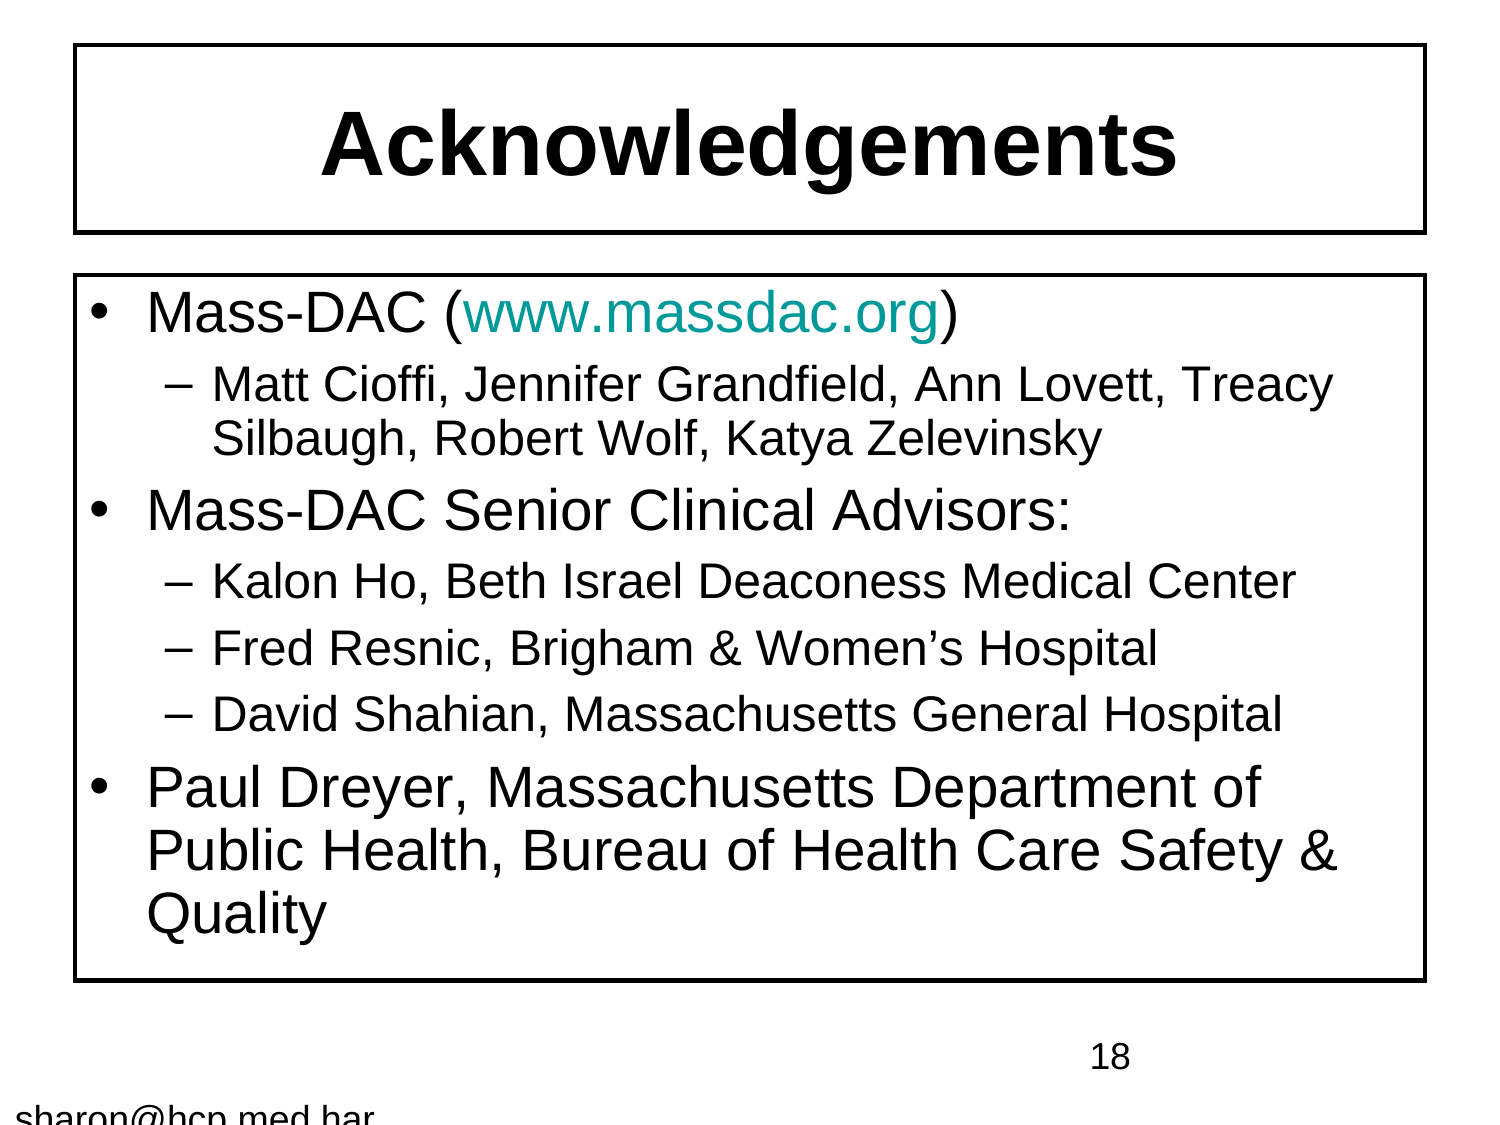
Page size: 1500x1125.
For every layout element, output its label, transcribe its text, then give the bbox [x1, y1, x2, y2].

list Mass-DAC (www.massdac.org) Matt Cioffi, Jennifer Grandfield, Ann Lovett, Treacy Silbaugh, Robert Wolf, Katya Zelevinsky Mass-DAC Senior Clinical Advisors: Kalon Ho, Beth Israel Deaconess Medical Center Fred Resnic, Brigham & Women’s Hospital David Shahian, Massachusetts General Hospital Paul Dreyer, Massachusetts Department of Public Health, Bureau of Health Care Safety & Quality [75, 275, 1426, 981]
title Acknowledgements [75, 45, 1426, 233]
